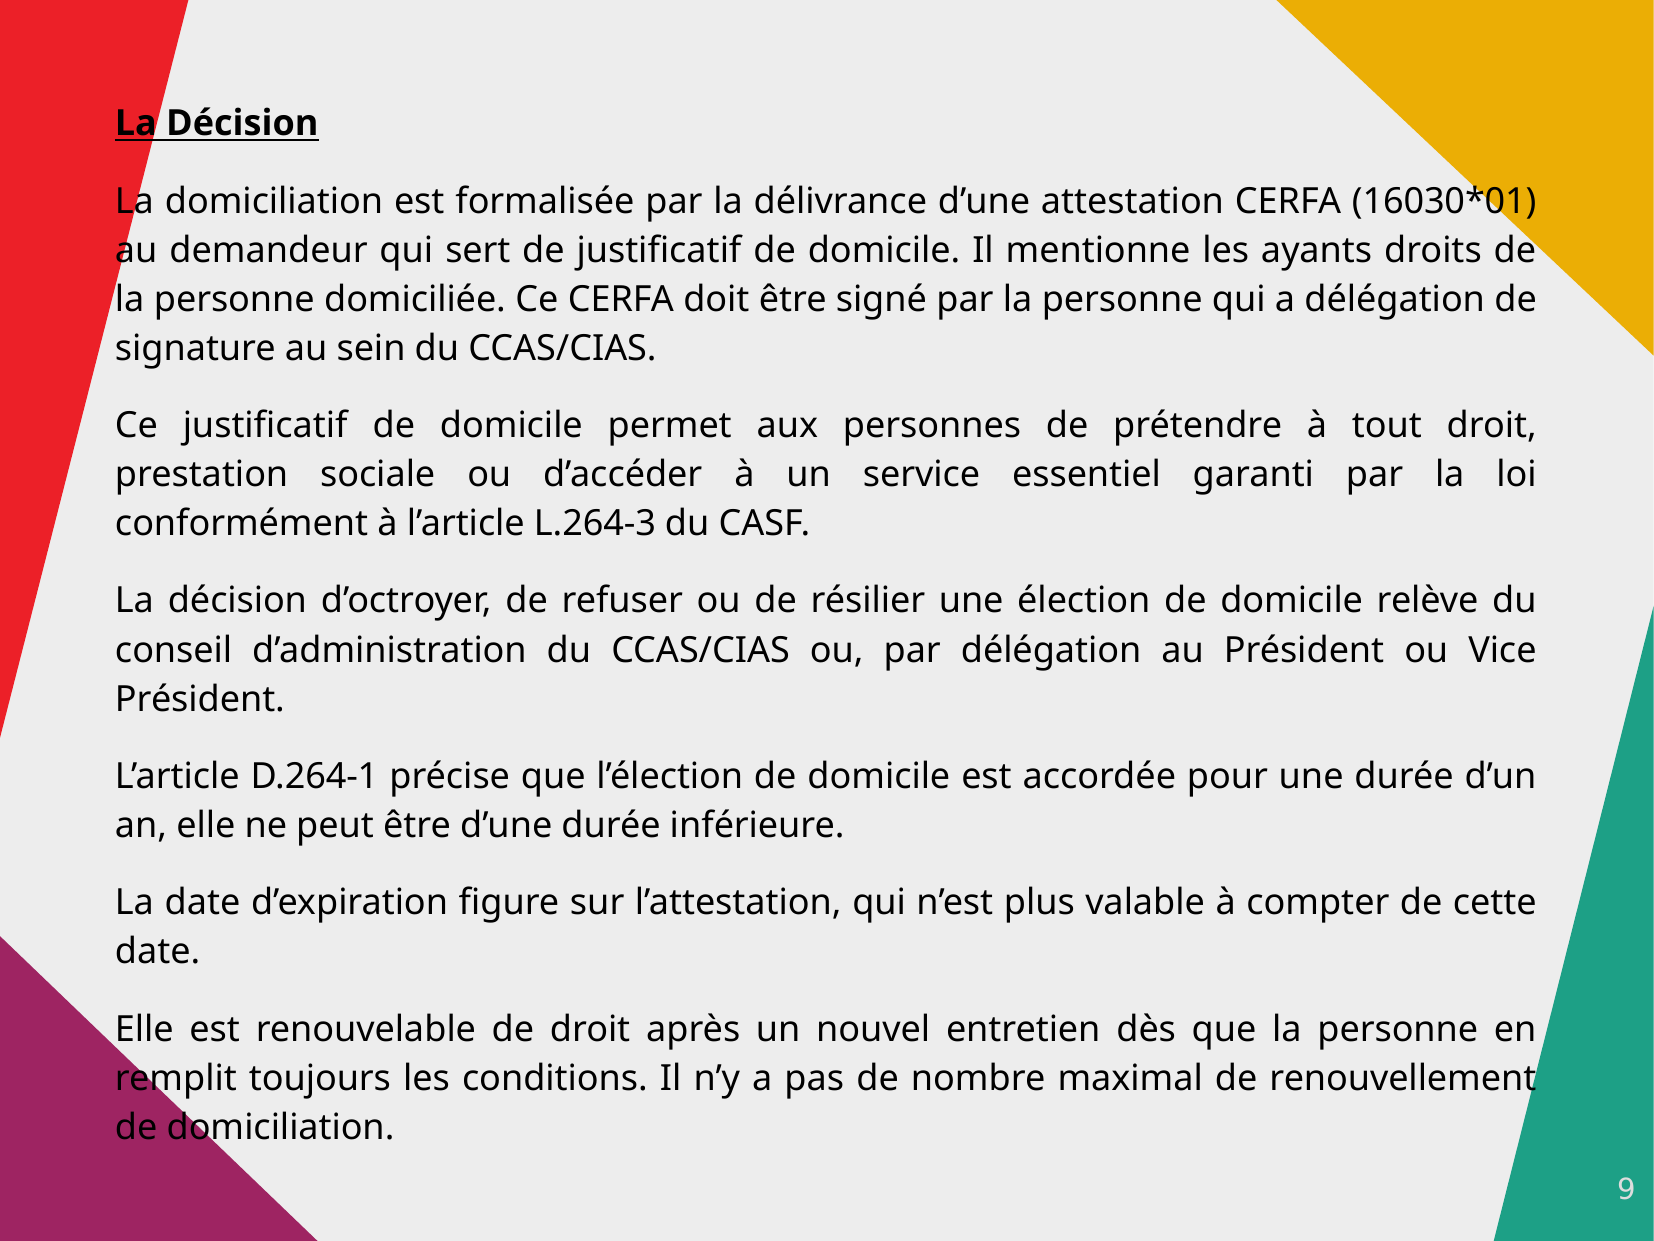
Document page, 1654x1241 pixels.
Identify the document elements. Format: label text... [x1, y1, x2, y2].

list La Décision La domiciliation est formalisée par la délivrance d’une attestation CERFA (16030*01) au demandeur qui sert de justificatif de domicile. Il mentionne les ayants droits de la personne domiciliée. Ce CERFA doit être signé par la personne qui a délégation de signature au sein du CCAS/CIAS. Ce justificatif de domicile permet aux personnes de prétendre à tout droit, prestation sociale ou d’accéder à un service essentiel garanti par la loi conformément à l’article L.264-3 du CASF. La décision d’octroyer, de refuser ou de résilier une élection de domicile relève du conseil d’administration du CCAS/CIAS ou, par délégation au Président ou Vice Président. L’article D.264-1 précise que l’élection de domicile est accordée pour une durée d’un an, elle ne peut être d’une durée inférieure. La date d’expiration figure sur l’attestation, qui n’est plus valable à compter de cette date. Elle est renouvelable de droit après un nouvel entretien dès que la personne en remplit toujours les conditions. Il n’y a pas de nombre maximal de renouvellement de domiciliation. [114, 97, 1539, 1152]
